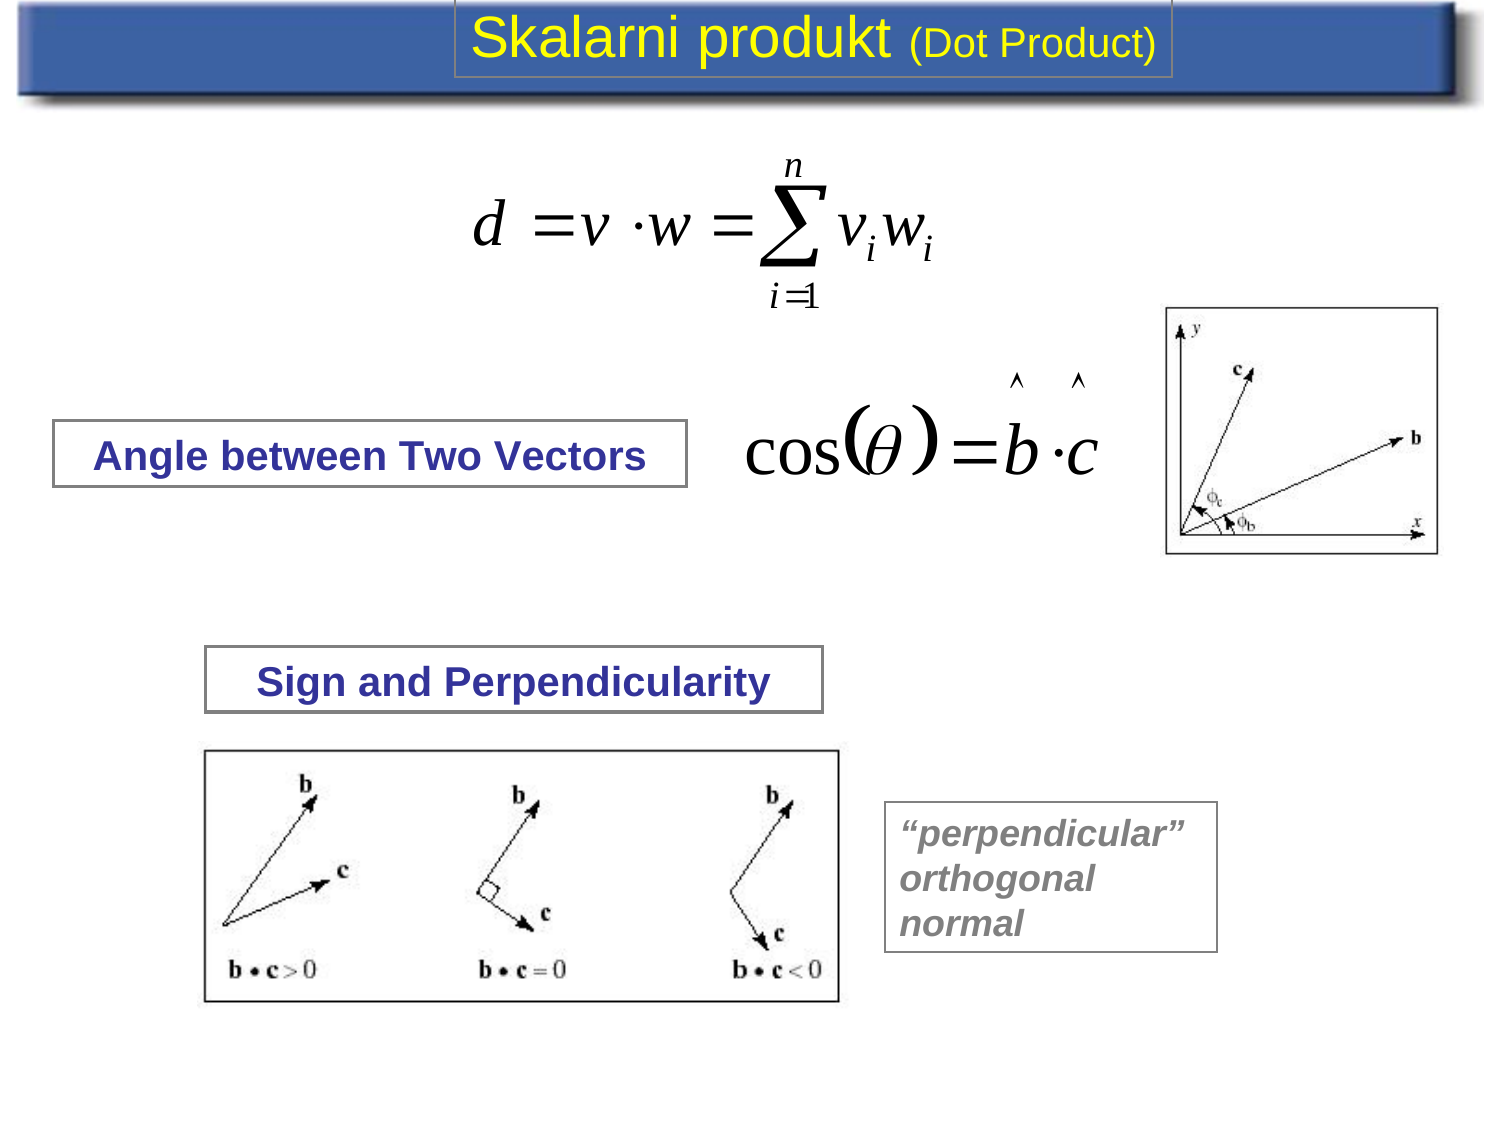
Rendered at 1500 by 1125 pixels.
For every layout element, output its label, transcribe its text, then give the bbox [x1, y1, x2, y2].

text_box “perpendicular” orthogonal normal [884, 801, 1217, 953]
picture [197, 741, 851, 1014]
text_box Sign and Perpendicularity [205, 646, 823, 713]
chart [462, 135, 954, 323]
picture [1160, 303, 1444, 559]
text_box Skalarni produkt (Dot Product) [455, 0, 1173, 78]
picture [16, 0, 1484, 113]
chart [735, 358, 1115, 506]
text_box Angle between Two Vectors [53, 420, 687, 487]
